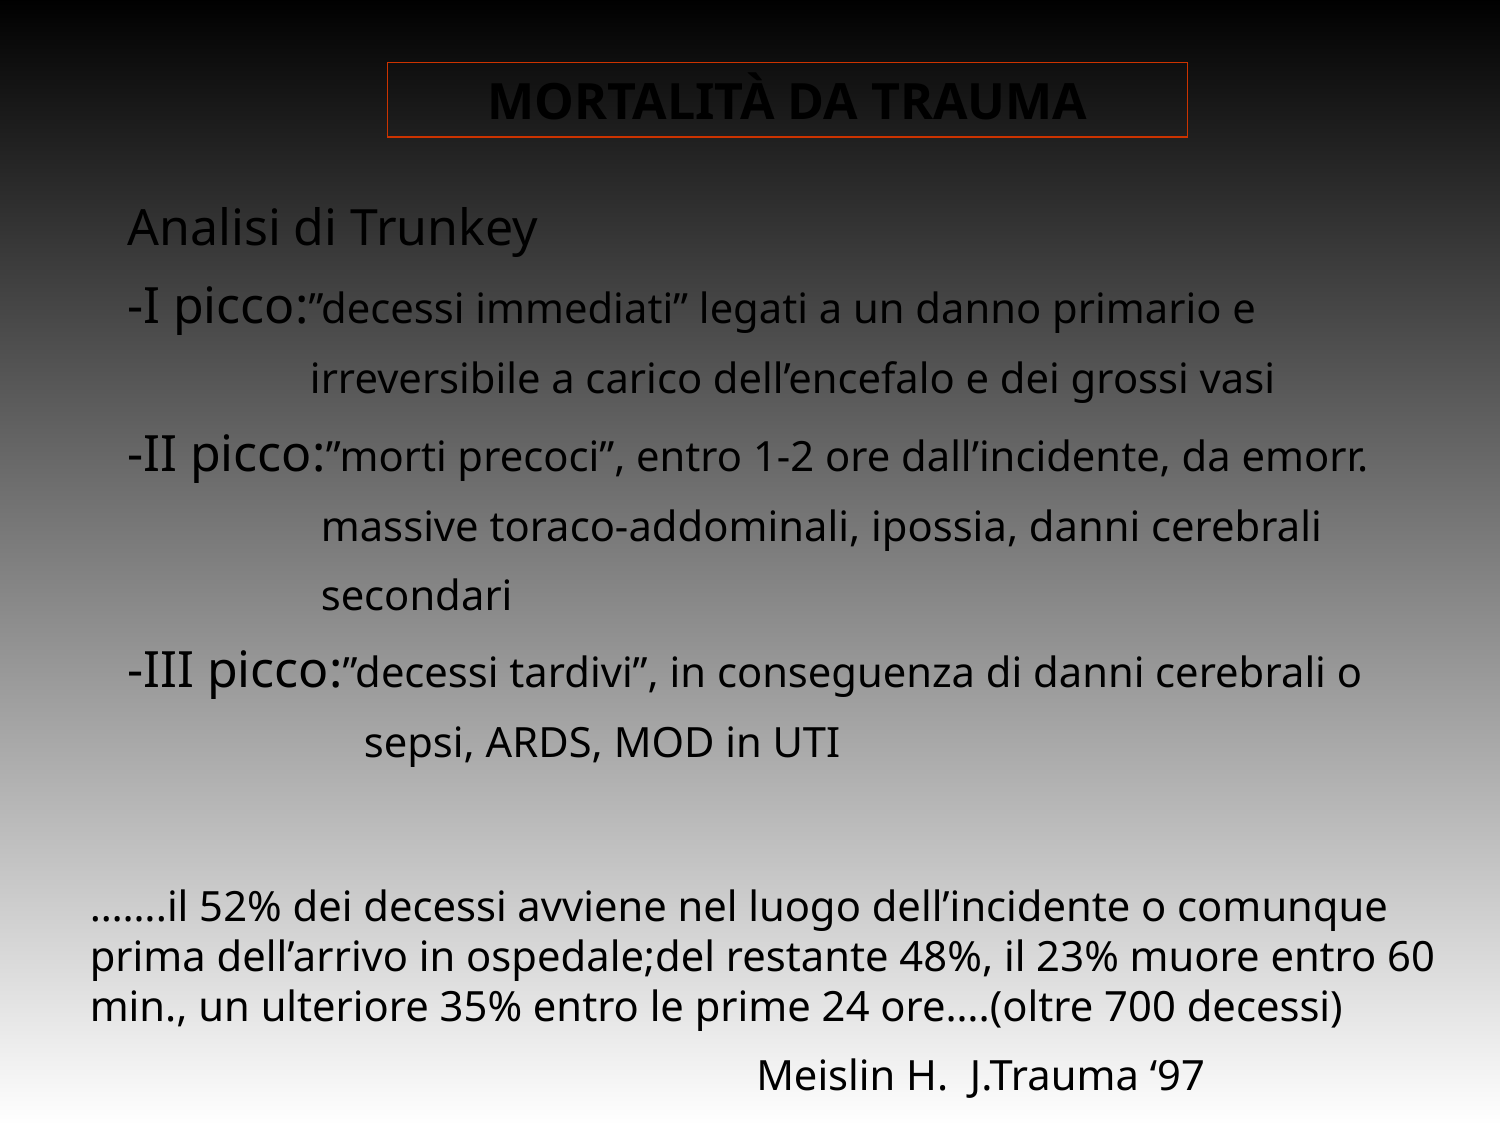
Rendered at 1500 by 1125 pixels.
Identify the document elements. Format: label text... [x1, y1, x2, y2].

text_box …….il 52% dei decessi avviene nel luogo dell’incidente o comunque prima dell’arrivo in ospedale;del restante 48%, il 23% muore entro 60 min., un ulteriore 35% entro le prime 24 ore….(oltre 700 decessi) Meislin H. J.Trauma ‘97 [75, 872, 1475, 1107]
text_box Analisi di Trunkey -I picco:”decessi immediati” legati a un danno primario e irreversibile a carico dell’encefalo e dei grossi vasi -II picco:”morti precoci”, entro 1-2 ore dall’incidente, da emorr. massive toraco-addominali, ipossia, danni cerebrali secondari -III picco:”decessi tardivi”, in conseguenza di danni cerebrali o sepsi, ARDS, MOD in UTI [112, 187, 1425, 774]
text_box MORTALITÀ DA TRAUMA [387, 62, 1188, 138]
